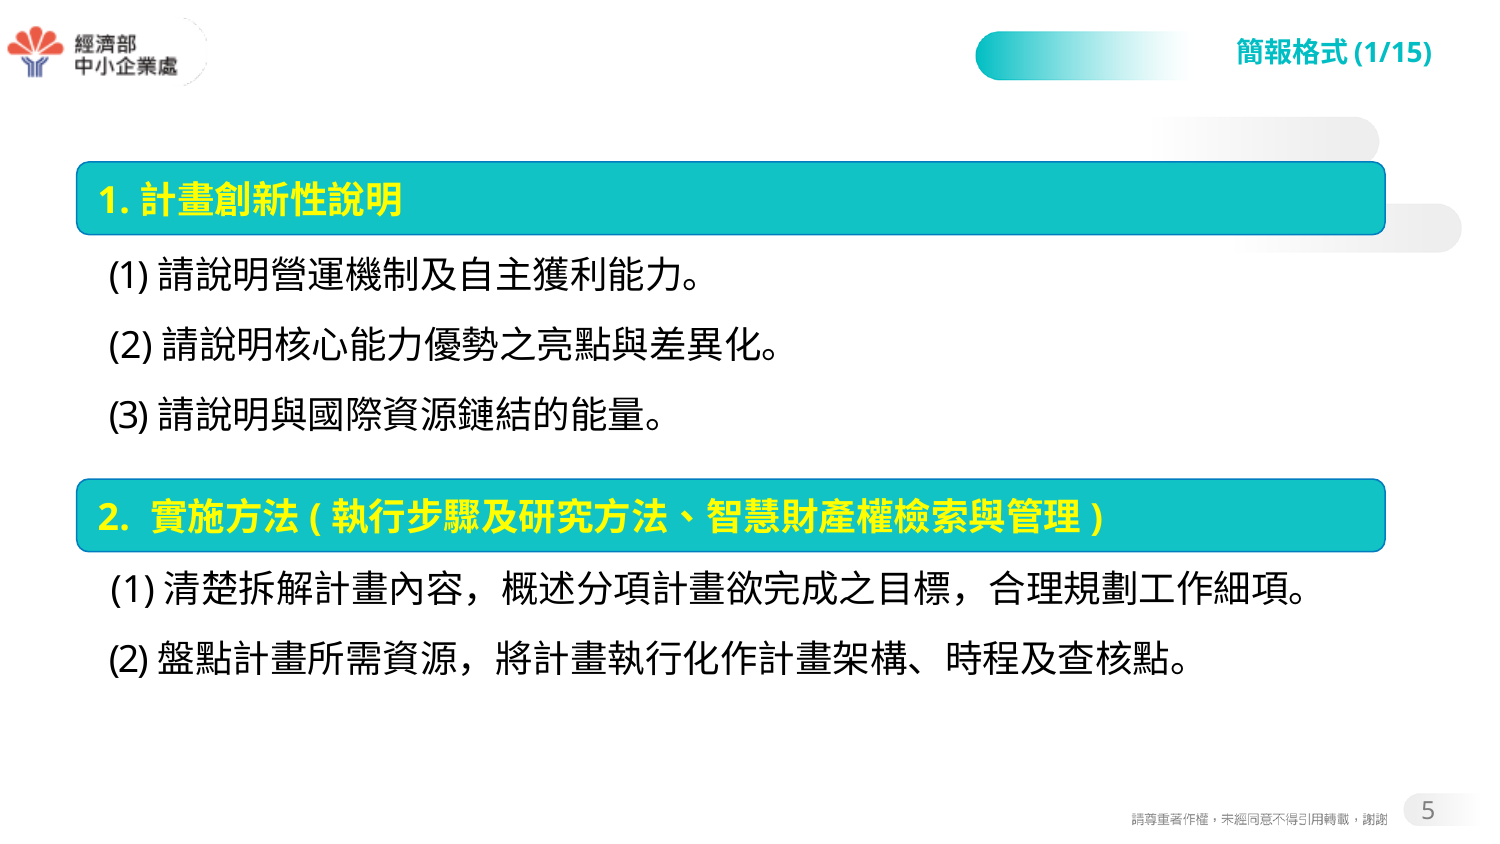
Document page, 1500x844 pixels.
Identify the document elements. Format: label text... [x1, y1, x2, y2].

text_box 1.計畫創新性說明 [76, 161, 1386, 235]
text_box (1)清楚拆解計畫內容，概述分項計畫欲完成之目標，合理規劃工作細項。 (2)盤點計畫所需資源，將計畫執行化作計畫架構、時程及查核點。 [108, 552, 1317, 681]
text_box 2. 實施方法(執行步驟及研究方法、智慧財產權檢索與管理) [76, 479, 1386, 552]
text_box (1)請說明營運機制及自主獲利能力。 (2)請說明核心能力優勢之亮點與差異化。 (3)請說明與國際資源鏈結的能量。 [108, 248, 1310, 438]
list 簡報格式(1/15) [952, 27, 1478, 131]
text_box 5 [1405, 787, 1464, 833]
